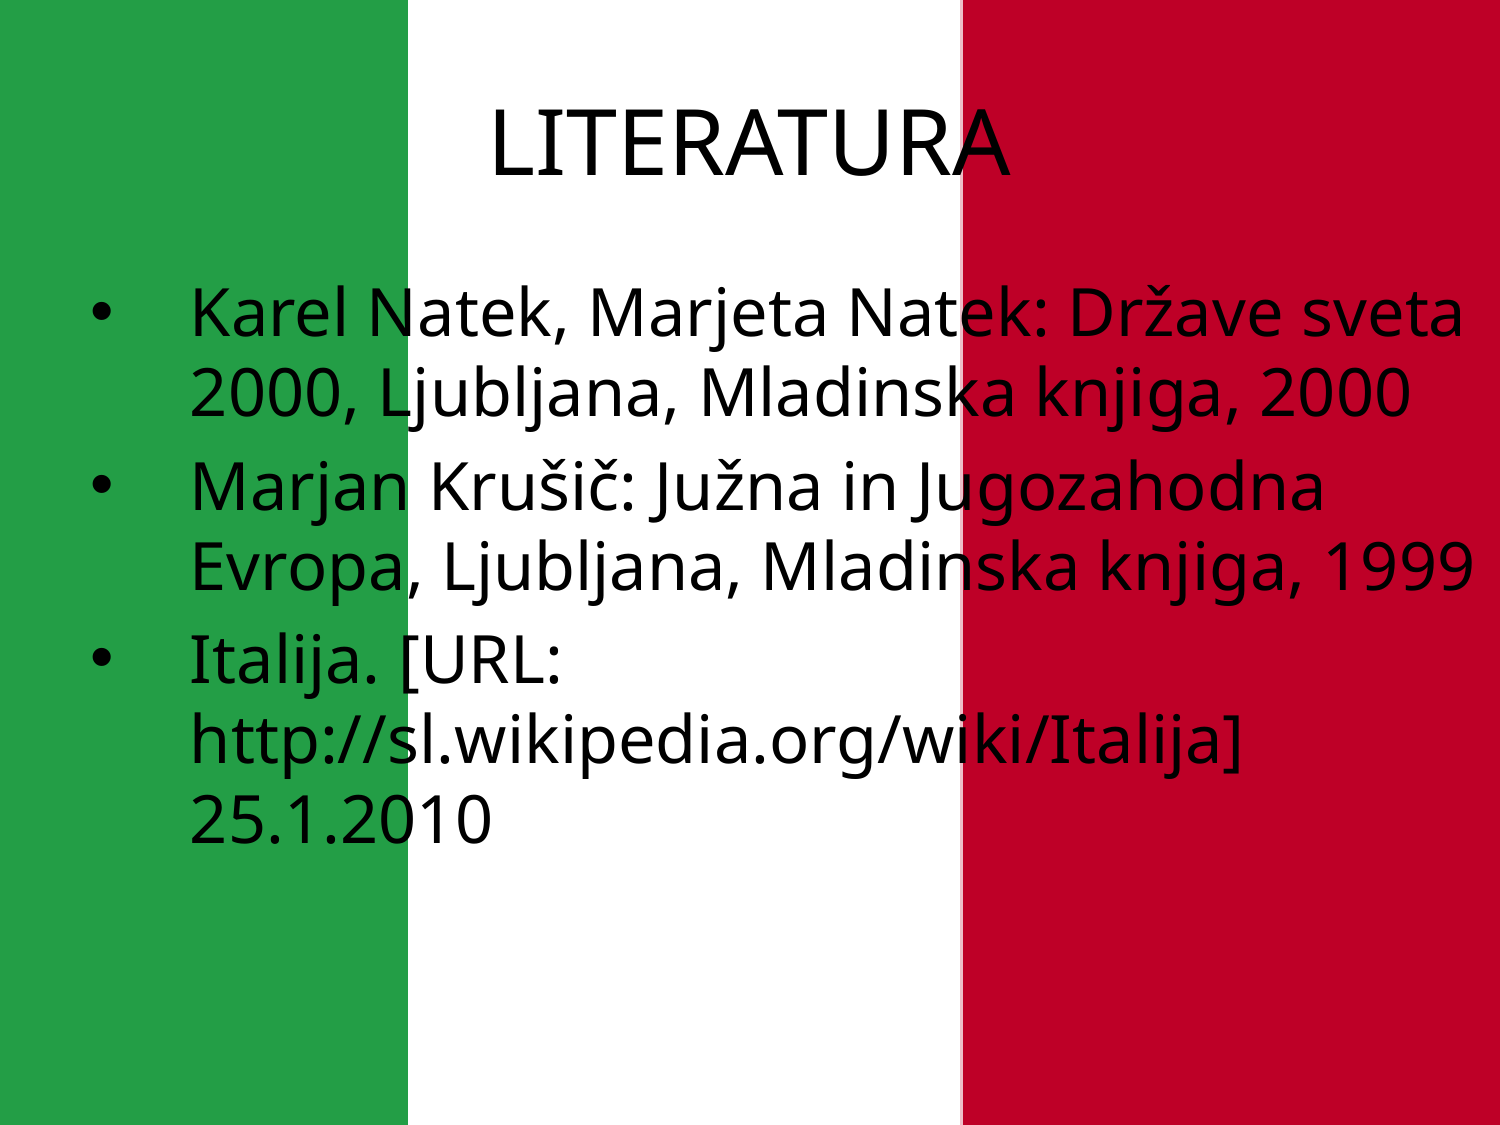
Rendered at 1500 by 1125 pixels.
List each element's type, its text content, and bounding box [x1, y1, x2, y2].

picture [0, 0, 1500, 1125]
title LITERATURA [75, 45, 1425, 233]
list Karel Natek, Marjeta Natek: Države sveta 2000, Ljubljana, Mladinska knjiga, 2000 Marjan Krušič: Južna in Jugozahodna Evropa, Ljubljana, Mladinska knjiga, 1999 Italija. [URL: http://sl.wikipedia.org/wiki/Italija] 25.1.2010 [75, 262, 1500, 1005]
